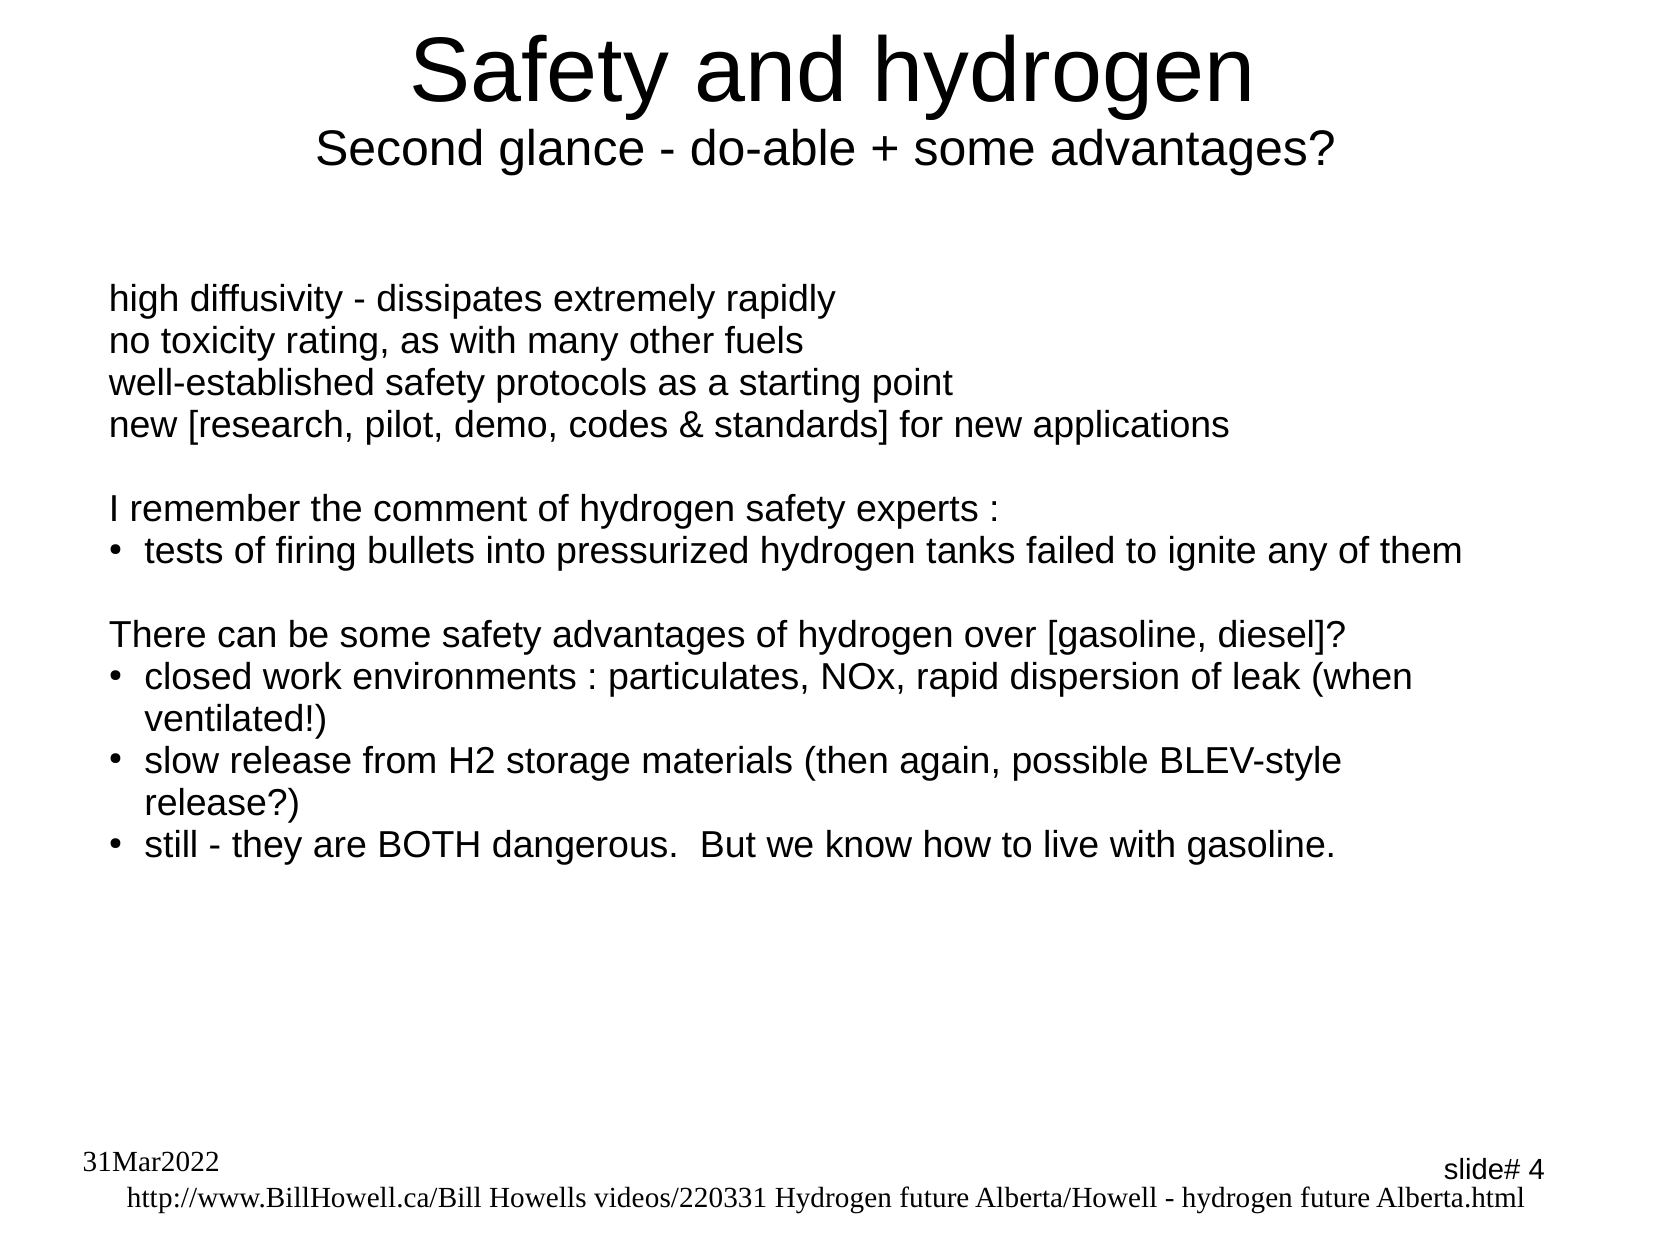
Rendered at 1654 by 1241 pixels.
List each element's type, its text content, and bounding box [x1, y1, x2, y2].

text_box high diffusivity - dissipates extremely rapidly no toxicity rating, as with many other fuels well-established safety protocols as a starting point new [research, pilot, demo, codes & standards] for new applications I remember the comment of hydrogen safety experts : tests of firing bullets into pressurized hydrogen tanks failed to ignite any of them There can be some safety advantages of hydrogen over [gasoline, diesel]? closed work environments : particulates, NOx, rapid dispersion of leak (when ventilated!) slow release from H2 storage materials (then again, possible BLEV-style release?) still - they are BOTH dangerous. But we know how to live with gasoline. [94, 270, 1500, 915]
text_box slide# 4 [1429, 1145, 1571, 1193]
title Safety and hydrogen Second glance - do-able + some advantages? [70, 17, 1559, 178]
